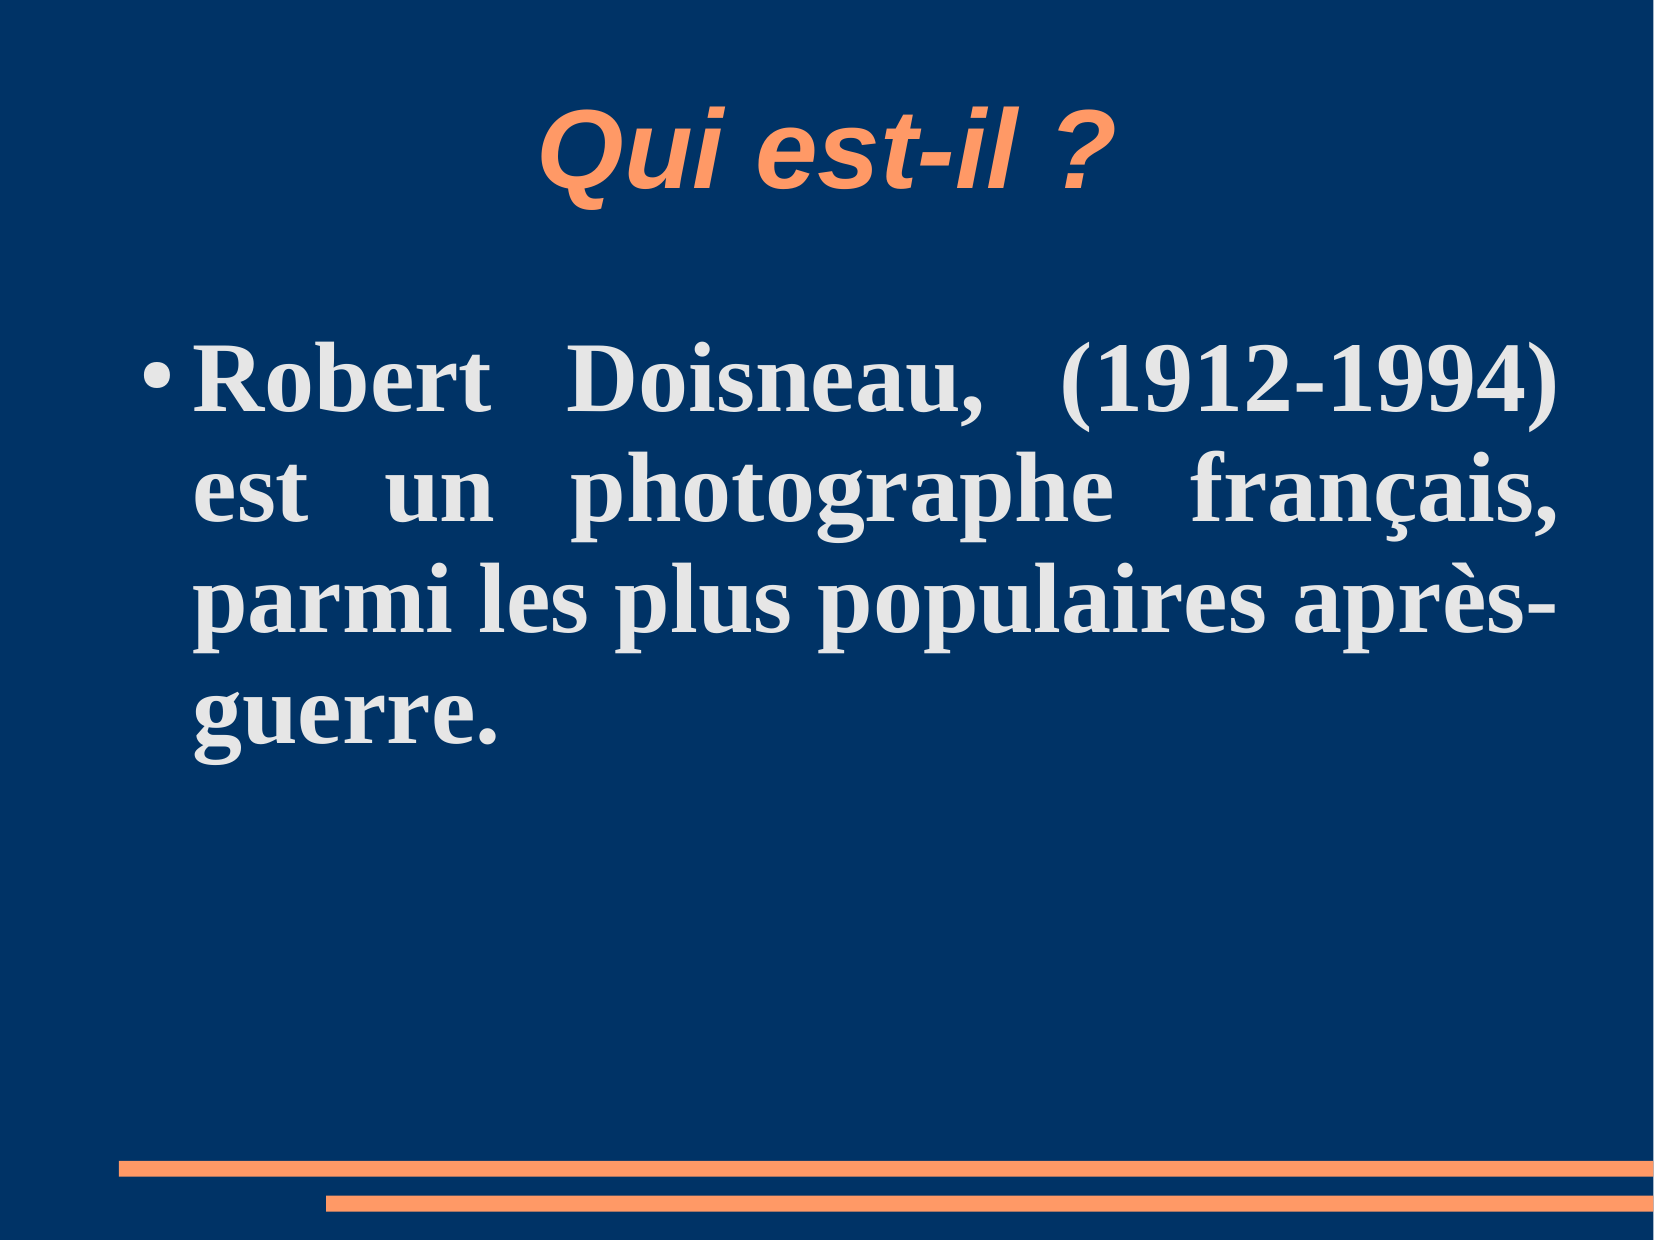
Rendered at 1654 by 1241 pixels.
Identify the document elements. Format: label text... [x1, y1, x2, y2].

list Robert Doisneau, (1912-1994) est un photographe français, parmi les plus populaires après-guerre. [121, 322, 1561, 1132]
title Qui est-il ? [121, 46, 1534, 254]
